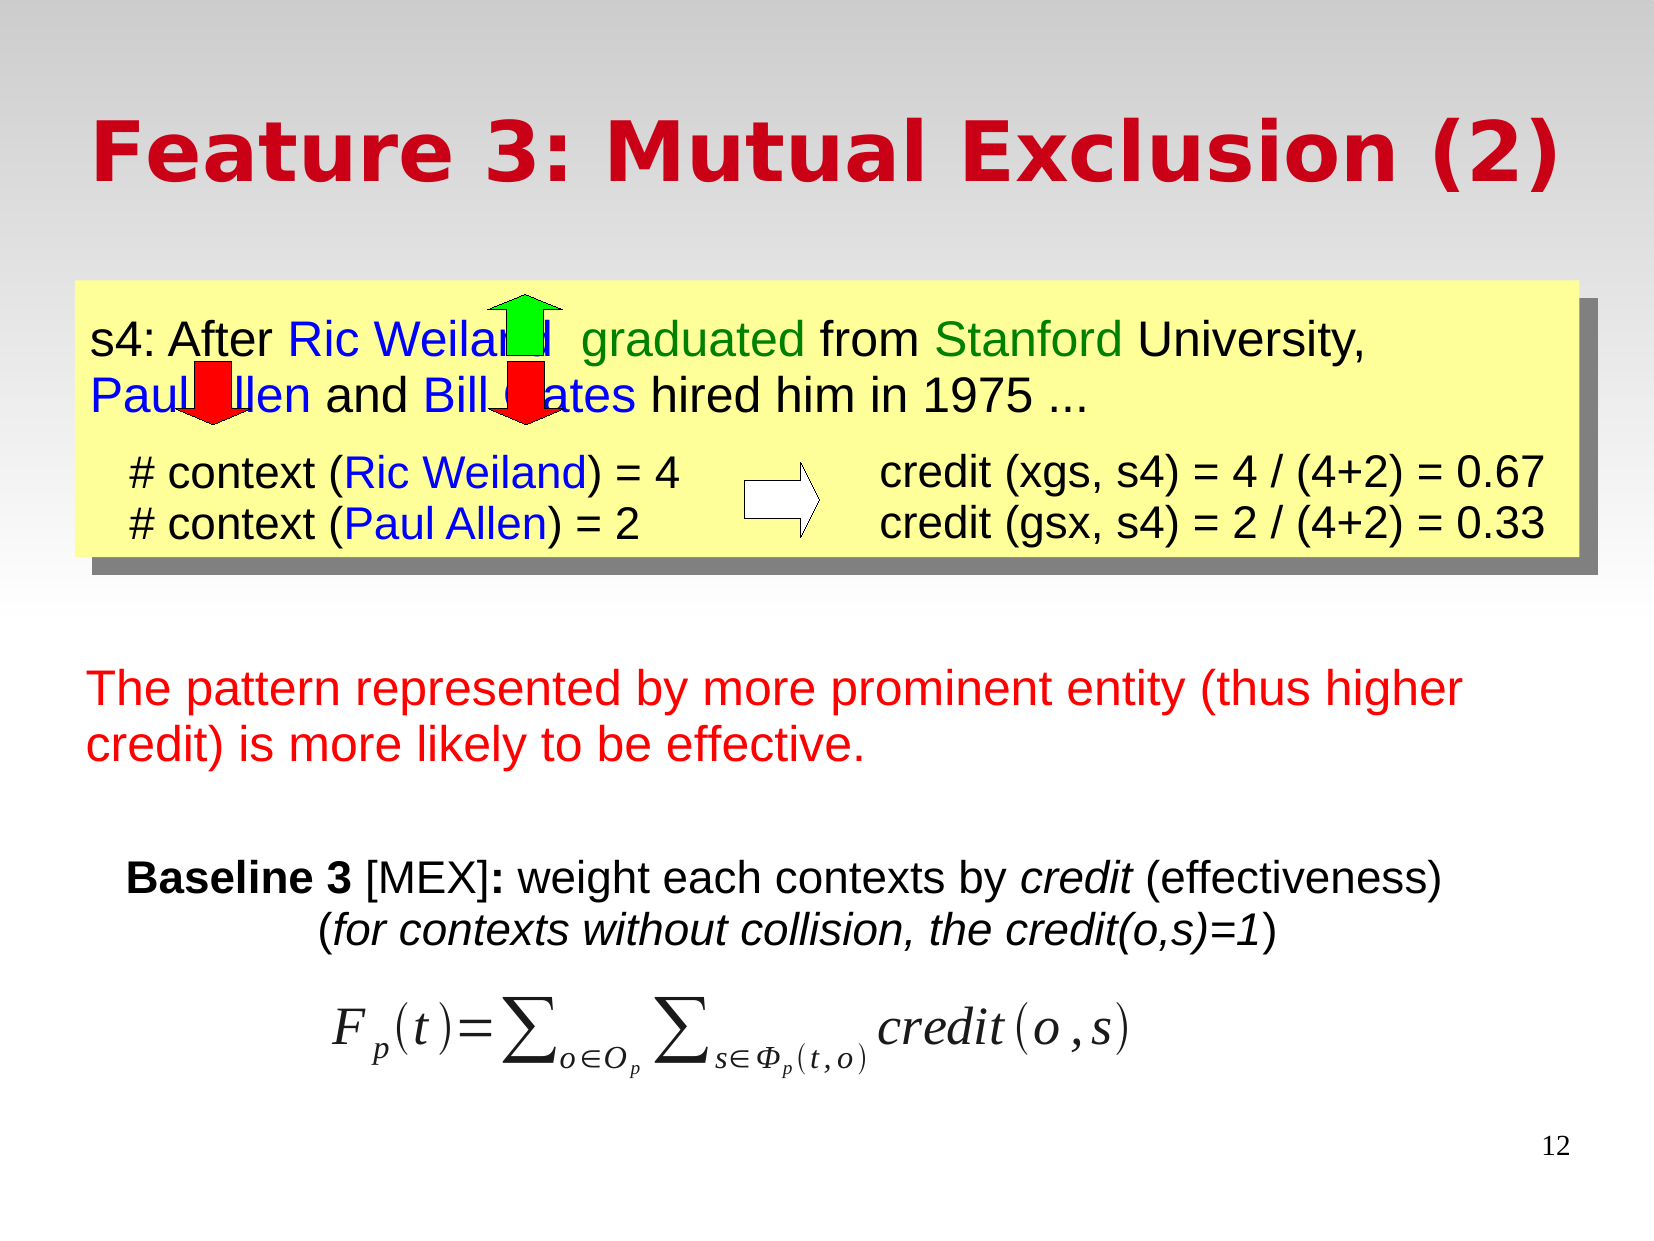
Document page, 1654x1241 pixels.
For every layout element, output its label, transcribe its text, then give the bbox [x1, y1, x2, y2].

title Feature 3: Mutual Exclusion (2) [82, 49, 1571, 257]
title The pattern represented by more prominent entity (thus higher credit) is more likely to be effective. [85, 660, 1580, 772]
text_box s4: After Ric Weiland graduated from Stanford University, Paul Allen and Bill Gates hired him in 1975 ... [75, 304, 1426, 431]
text_box Baseline 3 [MEX]: weight each contexts by credit (effectiveness) (for contexts without collision, the credit(o,s)=1) [110, 845, 1485, 978]
chart [315, 990, 1146, 1081]
text_box # context (Ric Weiland) = 4 # context (Paul Allen) = 2 [114, 439, 712, 557]
text_box [74, 280, 1580, 558]
text_box credit (xgs, s4) = 4 / (4+2) = 0.67 credit (gsx, s4) = 2 / (4+2) = 0.33 [864, 438, 1564, 556]
